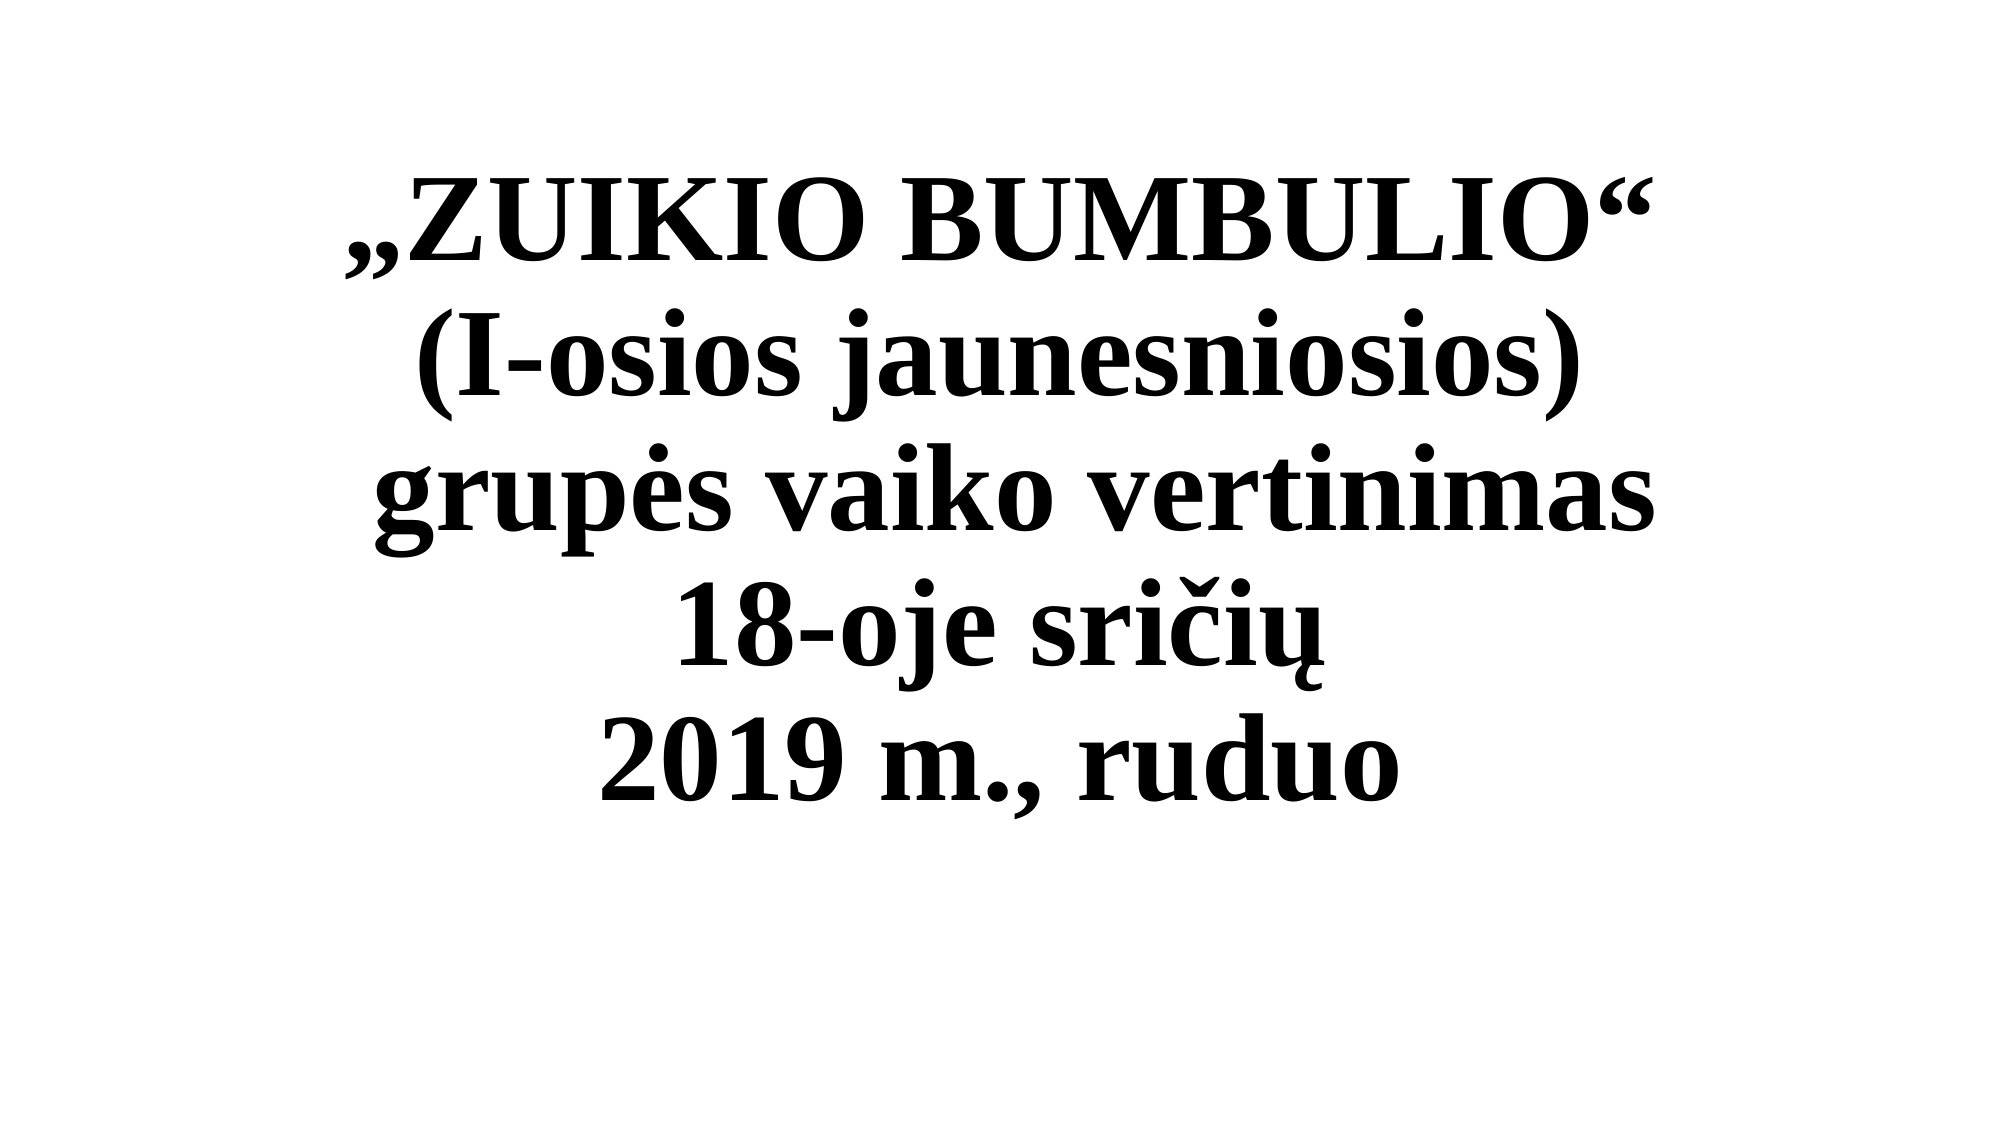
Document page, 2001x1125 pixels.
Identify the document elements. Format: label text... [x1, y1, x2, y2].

title „ZUIKIO BUMBULIO“ (I-osios jaunesniosios) grupės vaiko vertinimas 18-oje sričių 2019 m., ruduo [249, 63, 1750, 835]
